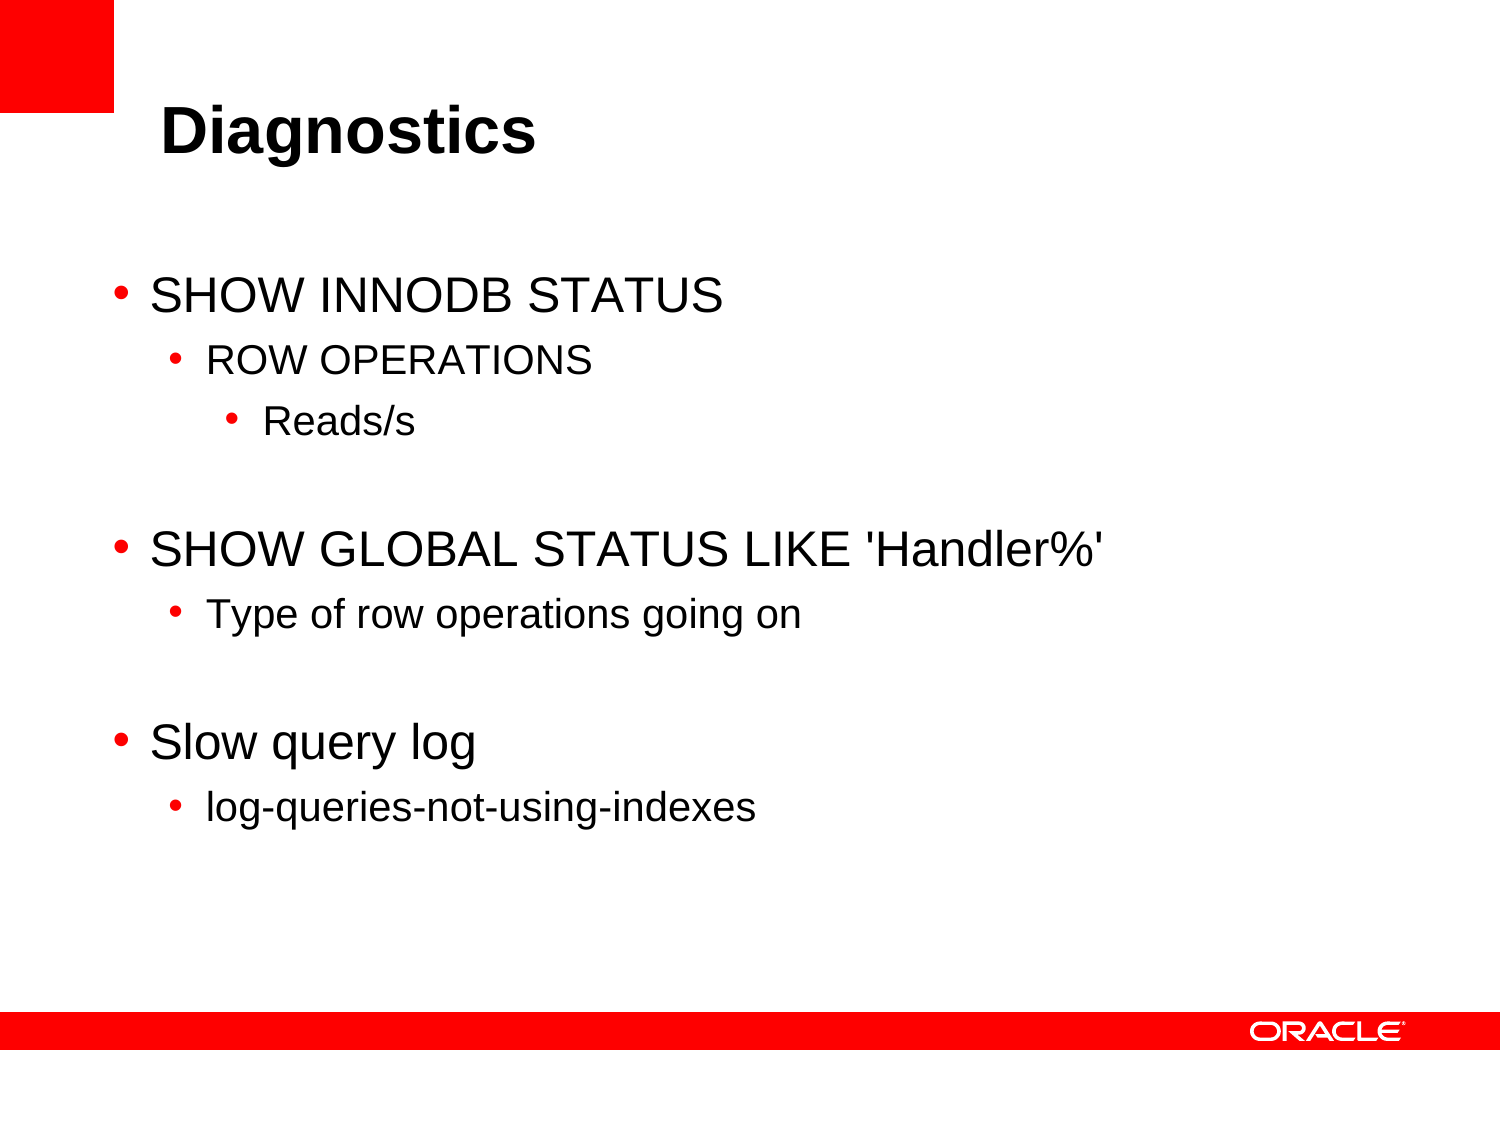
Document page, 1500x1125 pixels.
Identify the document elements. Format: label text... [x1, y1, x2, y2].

picture [0, 0, 114, 113]
picture [0, 1012, 1500, 1050]
title Diagnostics [145, 49, 1390, 205]
list SHOW INNODB STATUS ROW OPERATIONS Reads/s SHOW GLOBAL STATUS LIKE 'Handler%' Type of row operations going on Slow query log log-queries-not-using-indexes [112, 262, 1349, 975]
